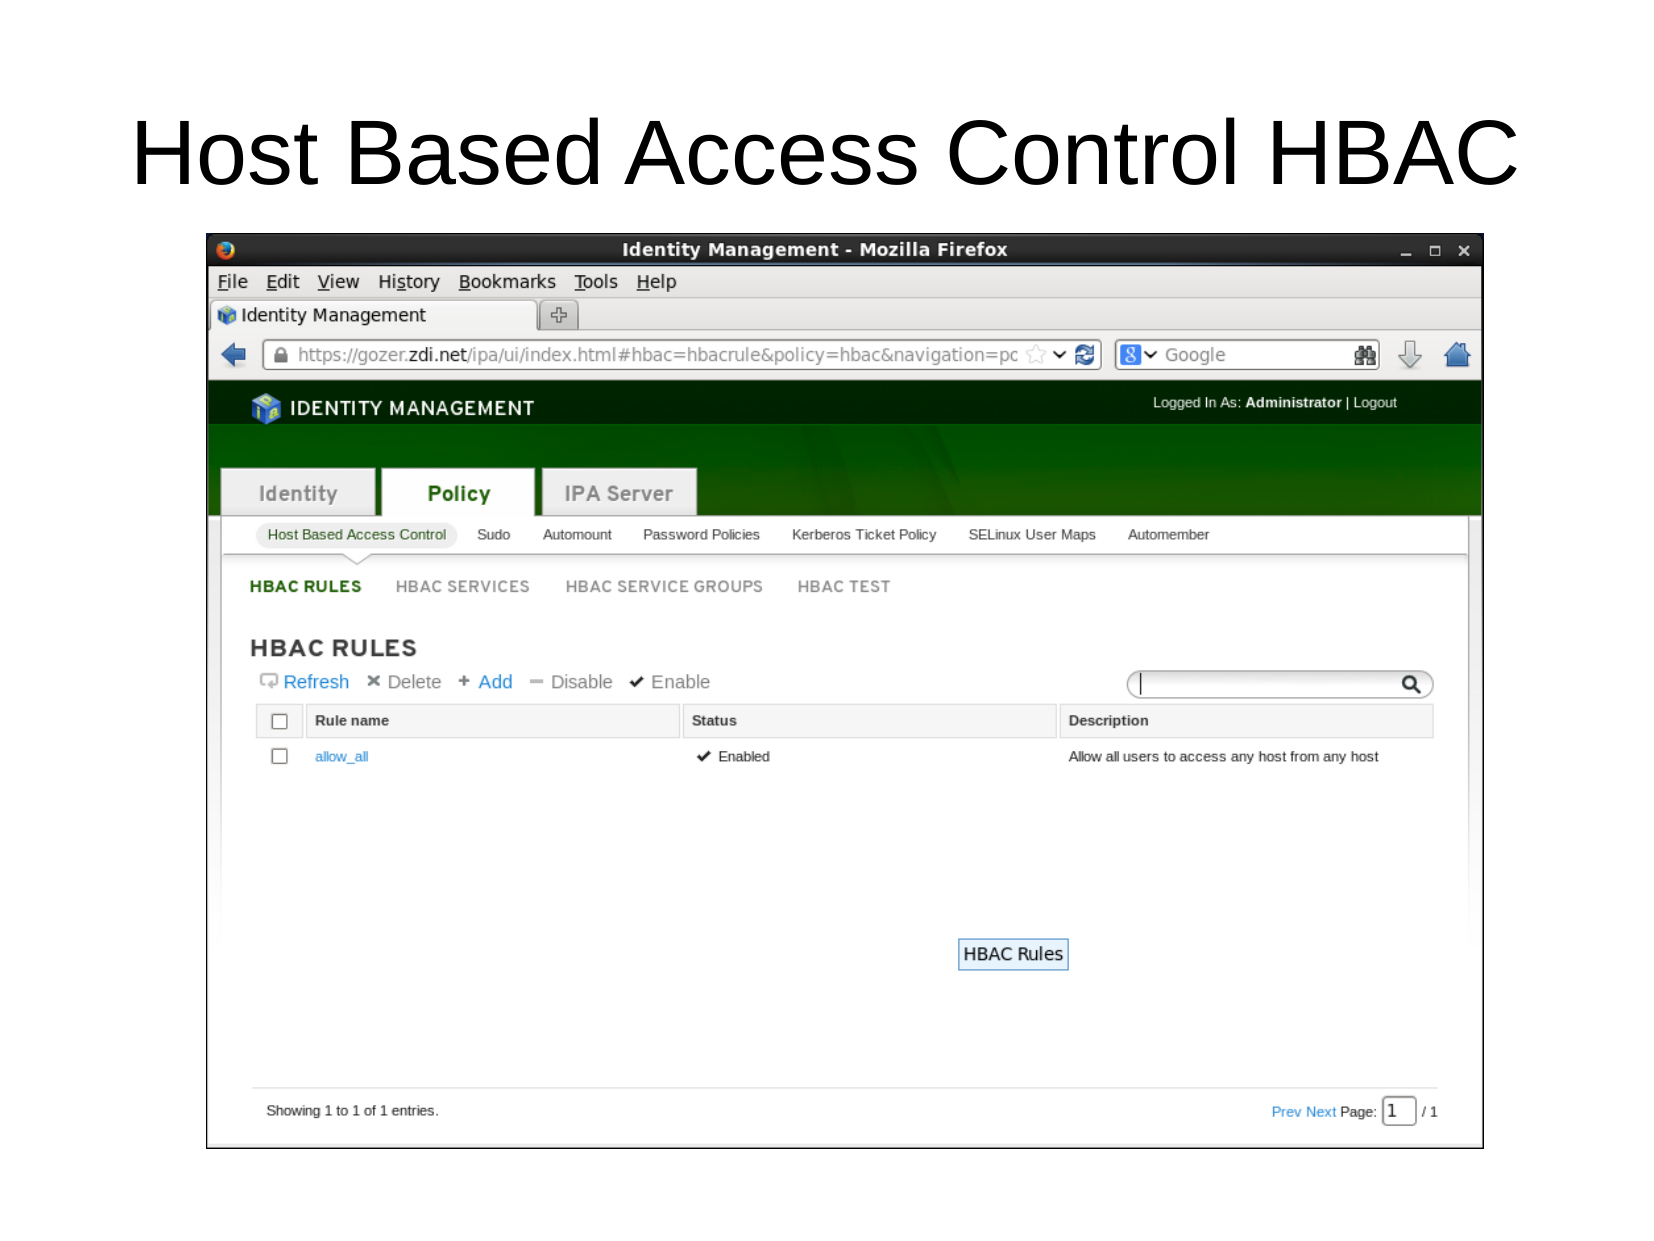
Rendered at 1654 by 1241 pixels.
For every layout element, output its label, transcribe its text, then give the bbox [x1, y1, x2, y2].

picture [206, 233, 1484, 1149]
title Host Based Access Control HBAC [82, 49, 1571, 257]
